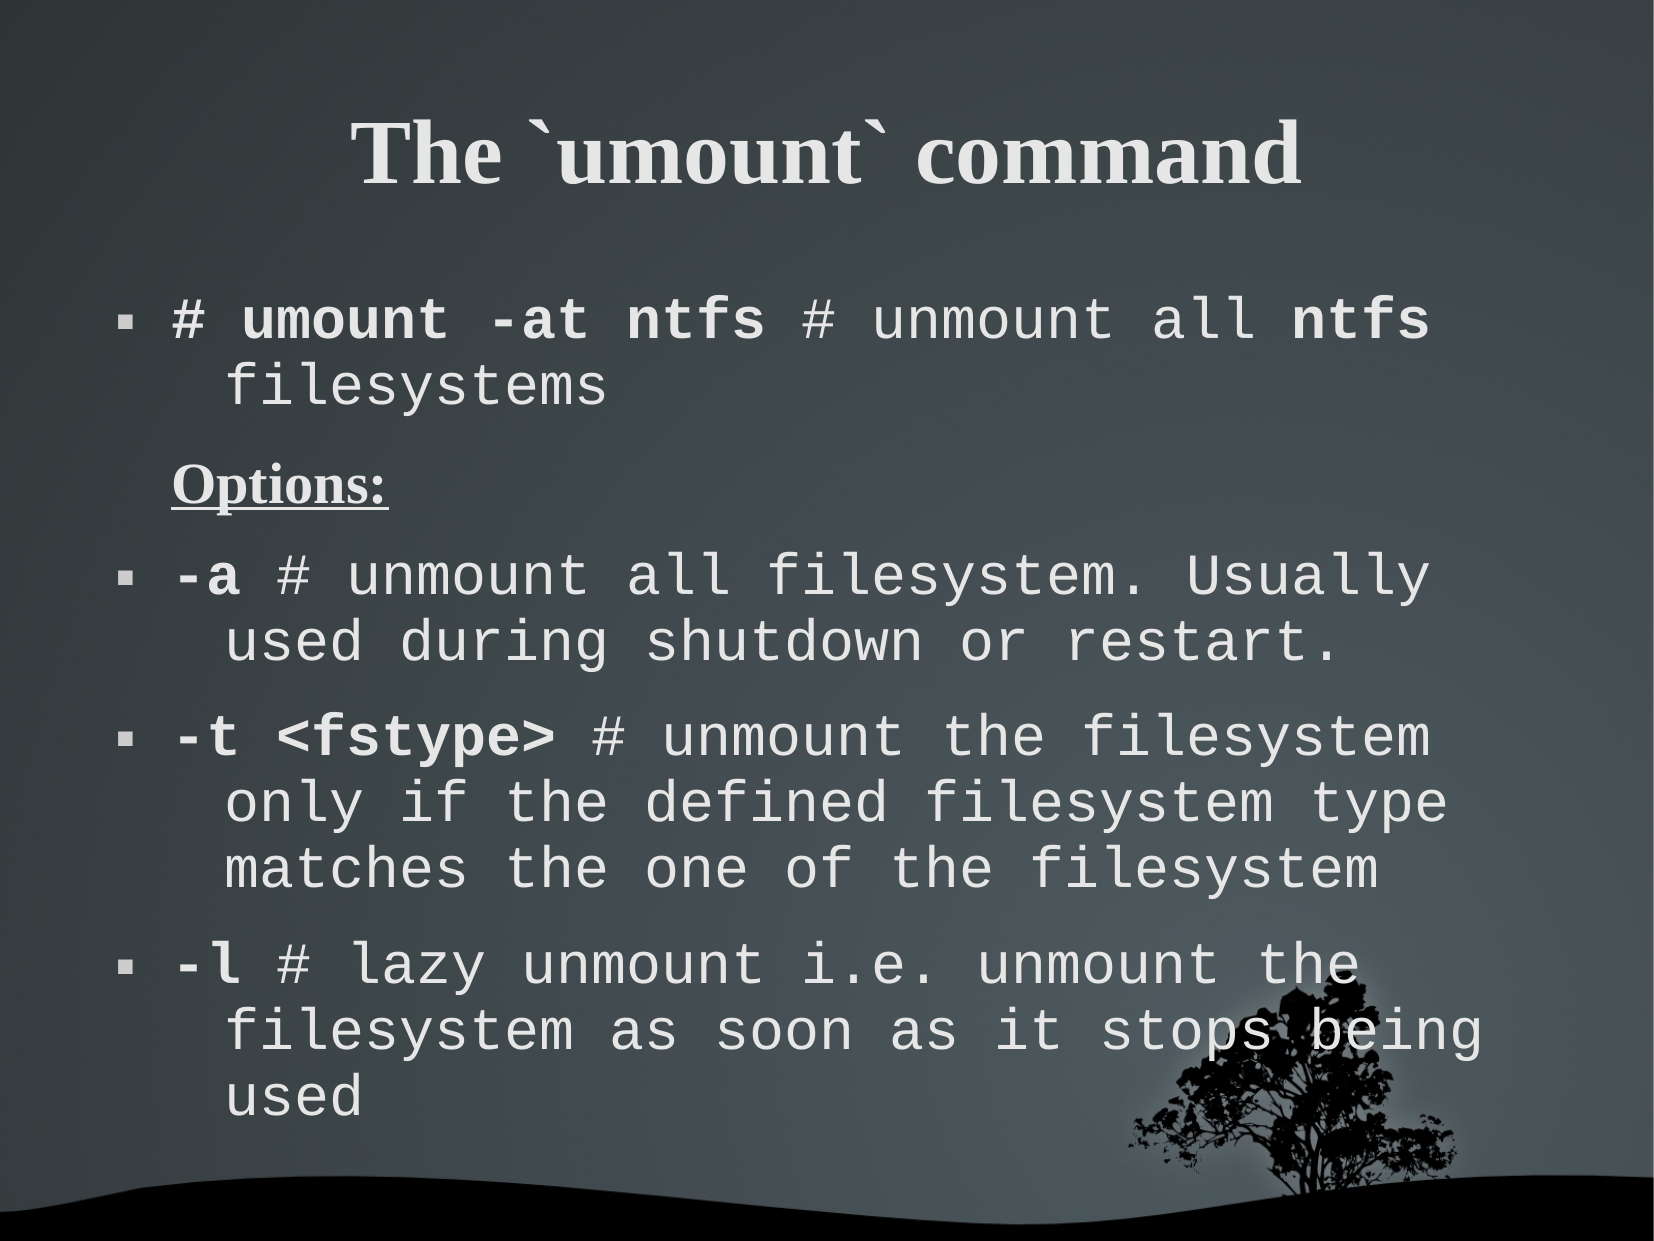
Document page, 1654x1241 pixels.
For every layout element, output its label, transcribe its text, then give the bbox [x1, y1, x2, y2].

picture [0, 0, 1654, 1241]
list # umount -at ntfs # unmount all ntfs filesystems Options: -a # unmount all filesystem. Usually used during shutdown or restart. -t <fstype> # unmount the filesystem only if the defined filesystem type matches the one of the filesystem -l # lazy unmount i.e. unmount the filesystem as soon as it stops being used [82, 290, 1571, 1226]
title The `umount` command [82, 49, 1571, 257]
